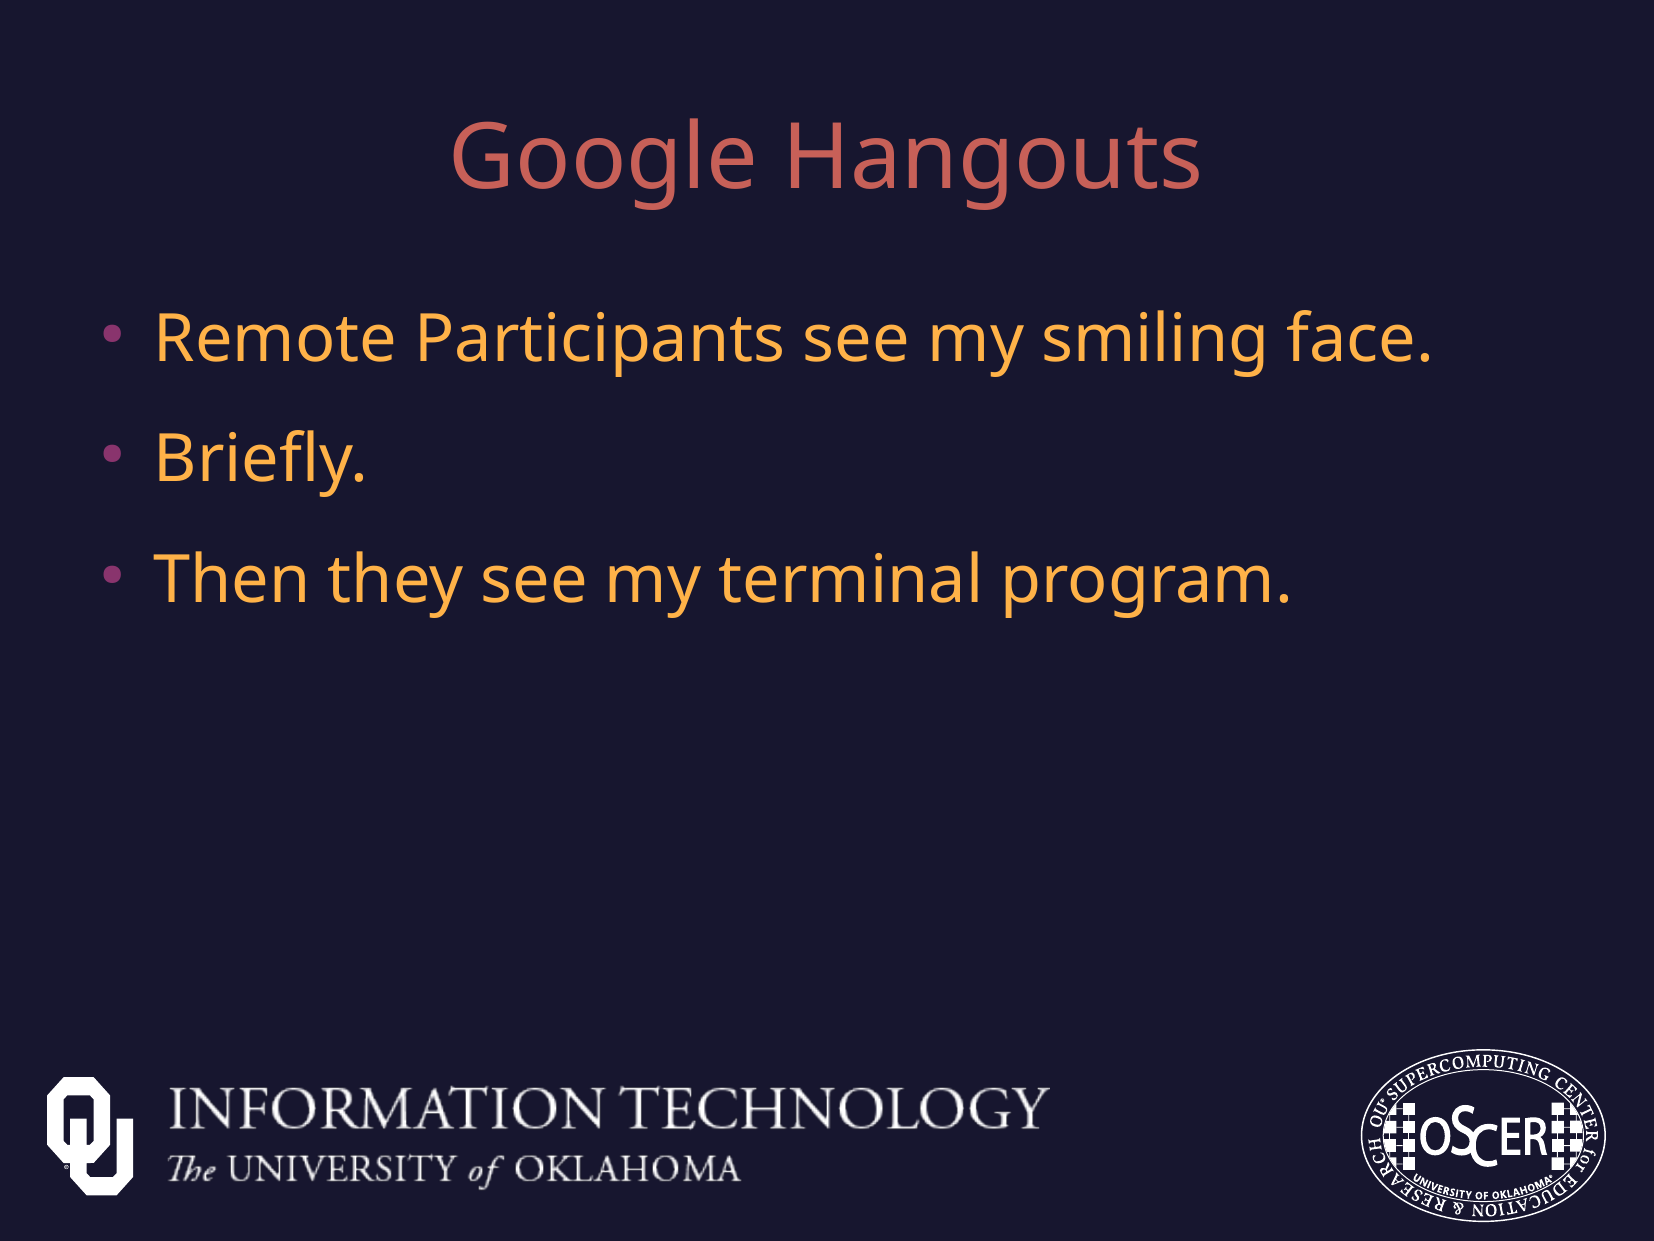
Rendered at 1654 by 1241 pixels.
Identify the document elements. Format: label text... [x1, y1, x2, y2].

picture [159, 1075, 1050, 1195]
title Google Hangouts [82, 49, 1571, 257]
list Remote Participants see my smiling face. Briefly. Then they see my terminal program. [82, 290, 1571, 1010]
